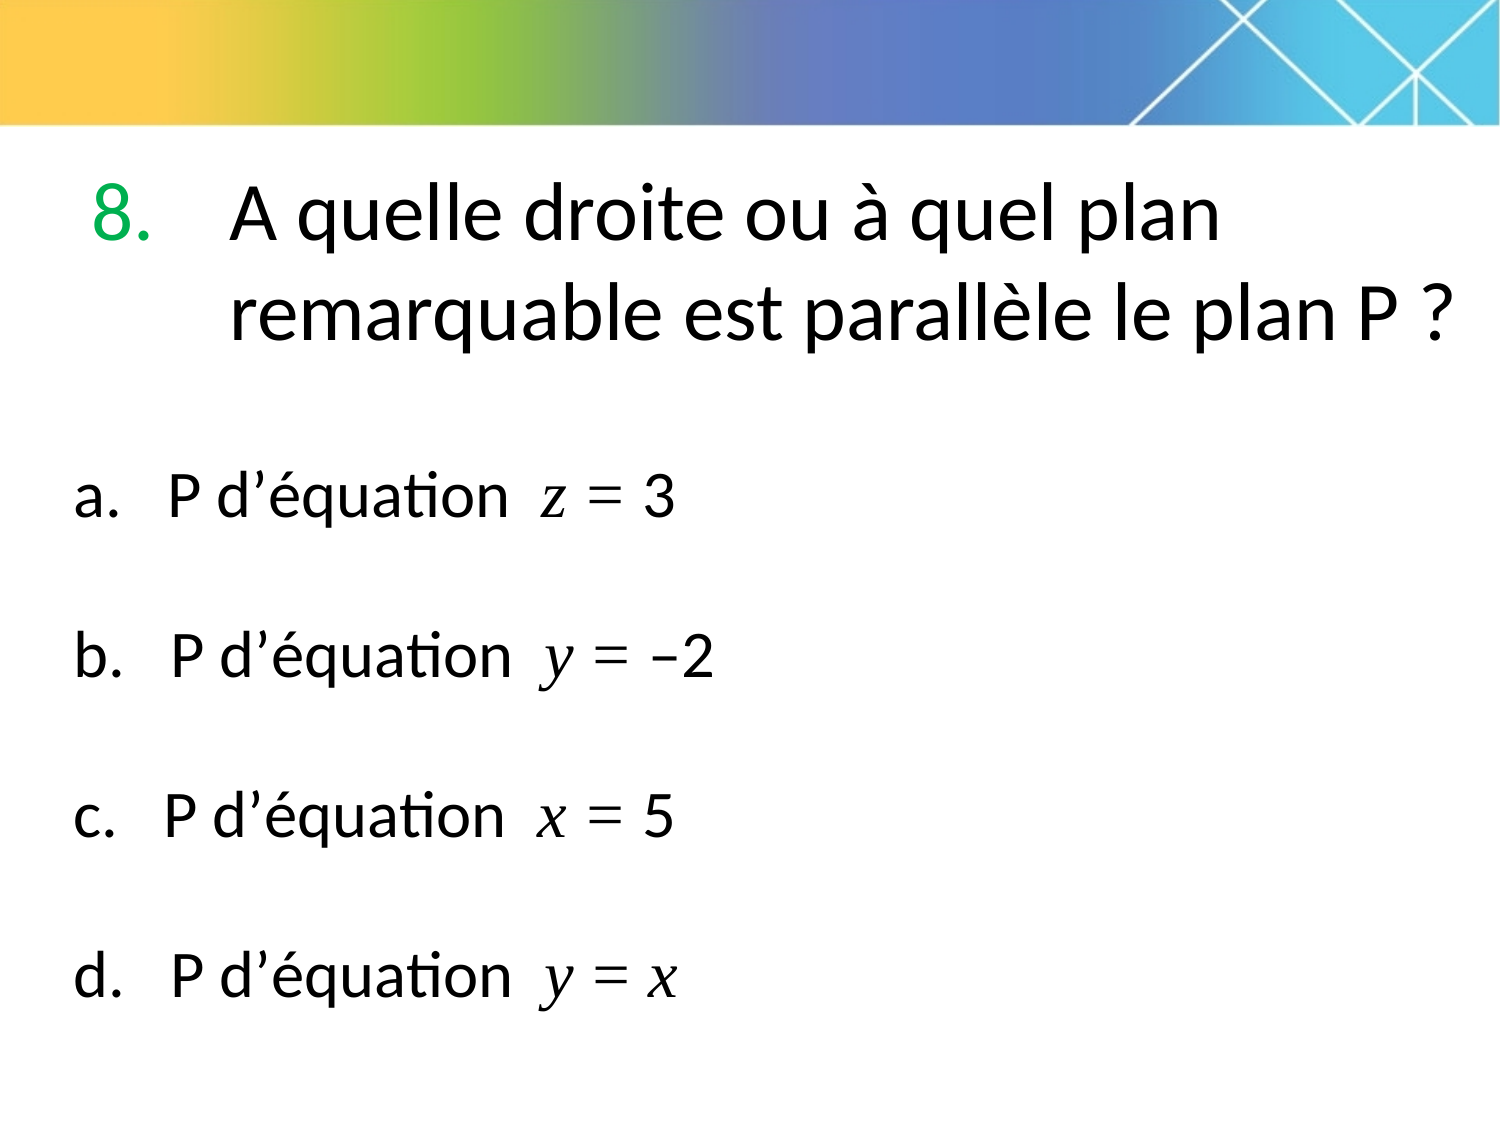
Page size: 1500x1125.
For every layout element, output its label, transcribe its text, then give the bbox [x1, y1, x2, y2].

text_box a. P d’équation z = 3 b. P d’équation y = –2 c. P d’équation x = 5 d. P d’équation y = x [58, 363, 1454, 1019]
title A quelle droite ou à quel plan remarquable est parallèle le plan P ? [76, 149, 1500, 365]
picture [0, 0, 1500, 127]
